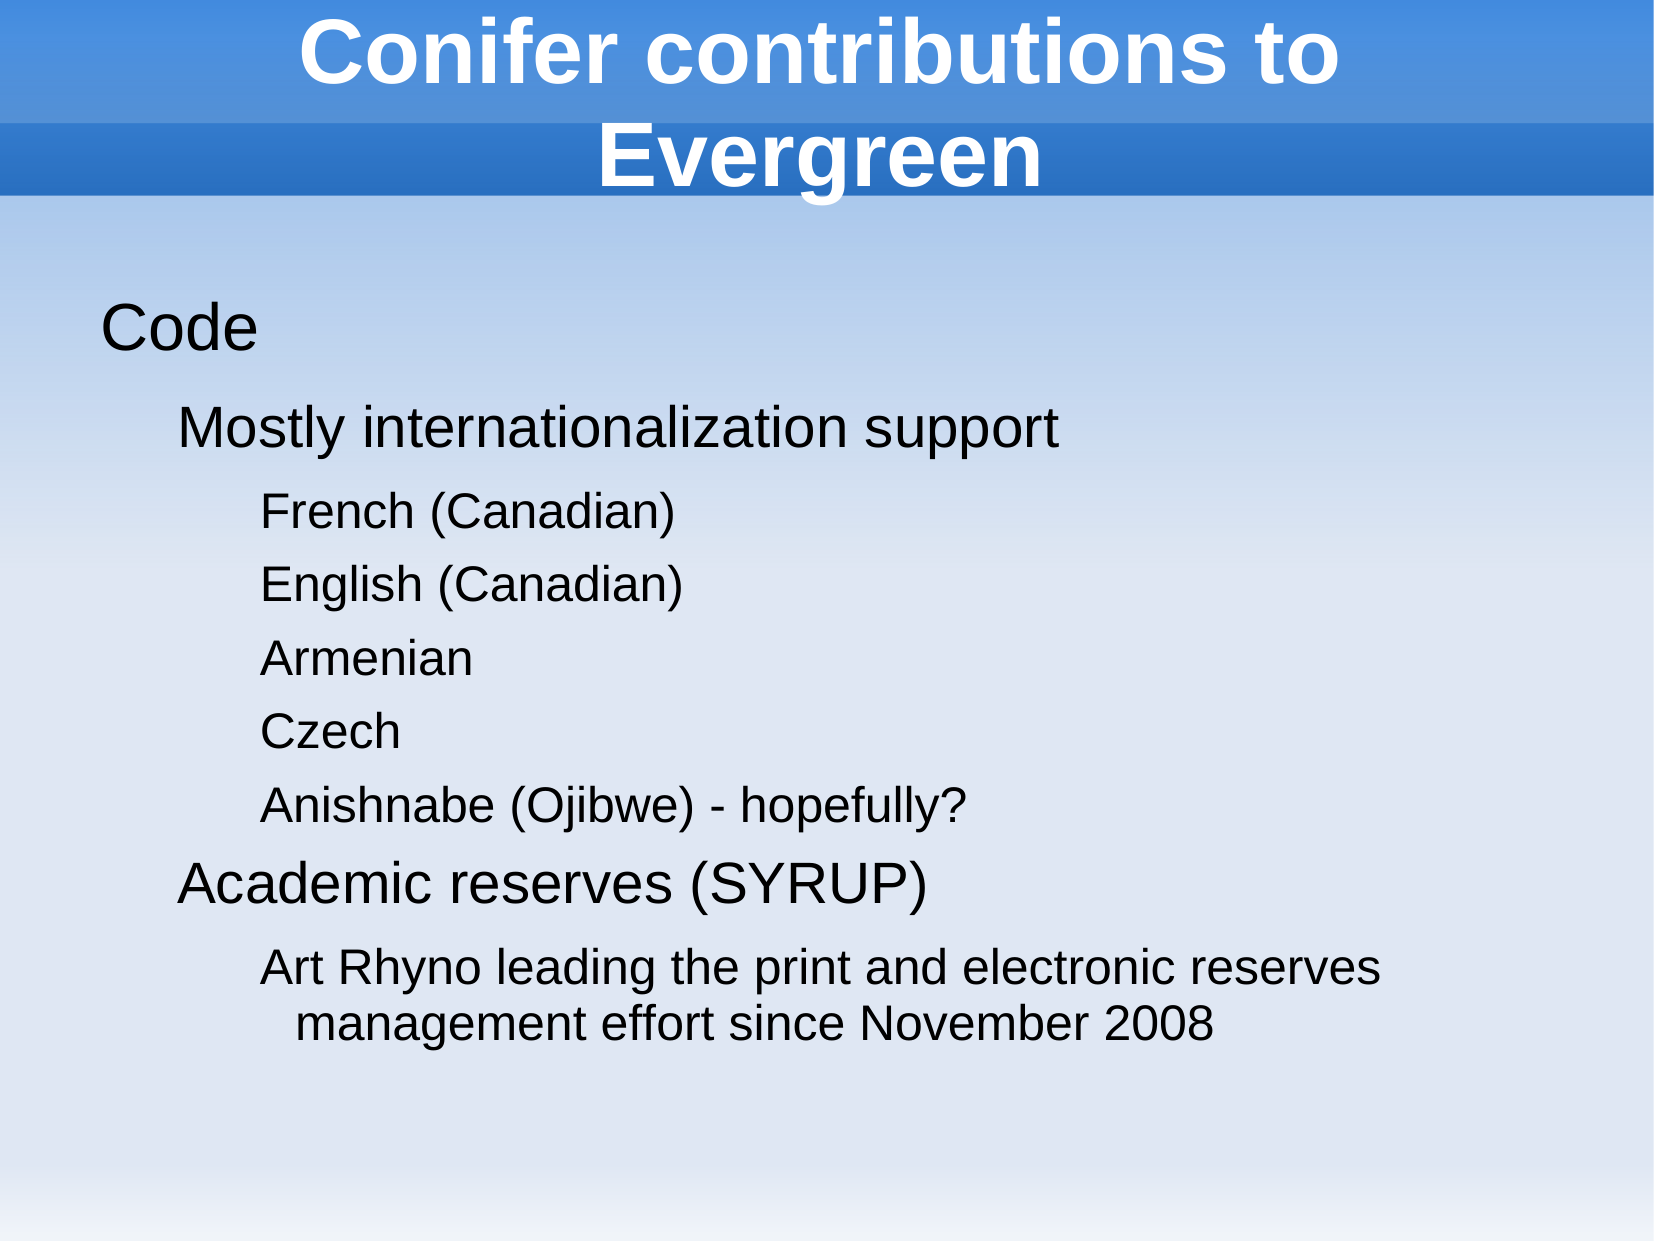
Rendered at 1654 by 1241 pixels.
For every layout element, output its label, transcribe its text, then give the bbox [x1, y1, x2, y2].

title Conifer contributions to Evergreen [76, 0, 1565, 208]
list Code Mostly internationalization support French (Canadian) English (Canadian) Armenian Czech Anishnabe (Ojibwe) - hopefully? Academic reserves (SYRUP) Art Rhyno leading the print and electronic reserves management effort since November 2008 [82, 290, 1571, 1109]
picture [0, 0, 1654, 1241]
